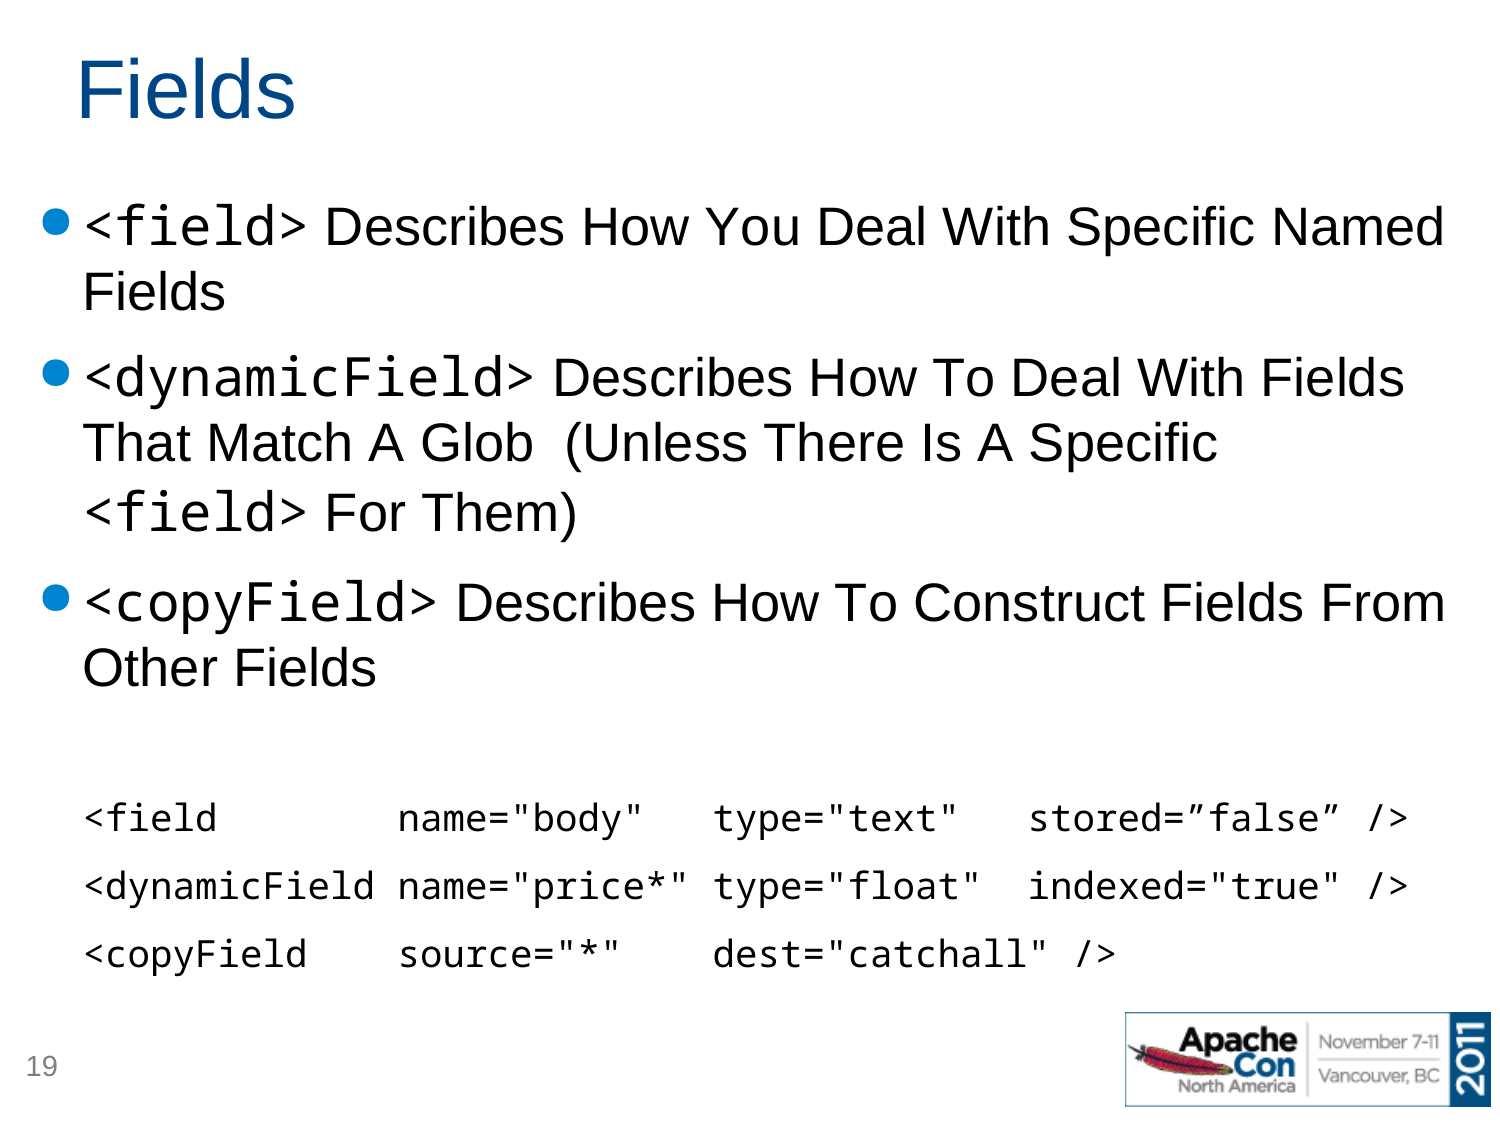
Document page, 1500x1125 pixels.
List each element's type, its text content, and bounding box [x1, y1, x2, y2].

list <field> Describes How You Deal With Specific Named Fields <dynamicField> Describes How To Deal With Fields That Match A Glob (Unless There Is A Specific <field> For Them) <copyField> Describes How To Construct Fields From Other Fields <field name="body" type="text" stored=”false” /> <dynamicField name="price*" type="float" indexed="true" /> <copyField source="*" dest="catchall" /> [37, 187, 1463, 1006]
title Fields [75, 0, 1425, 181]
picture [1125, 1012, 1491, 1107]
